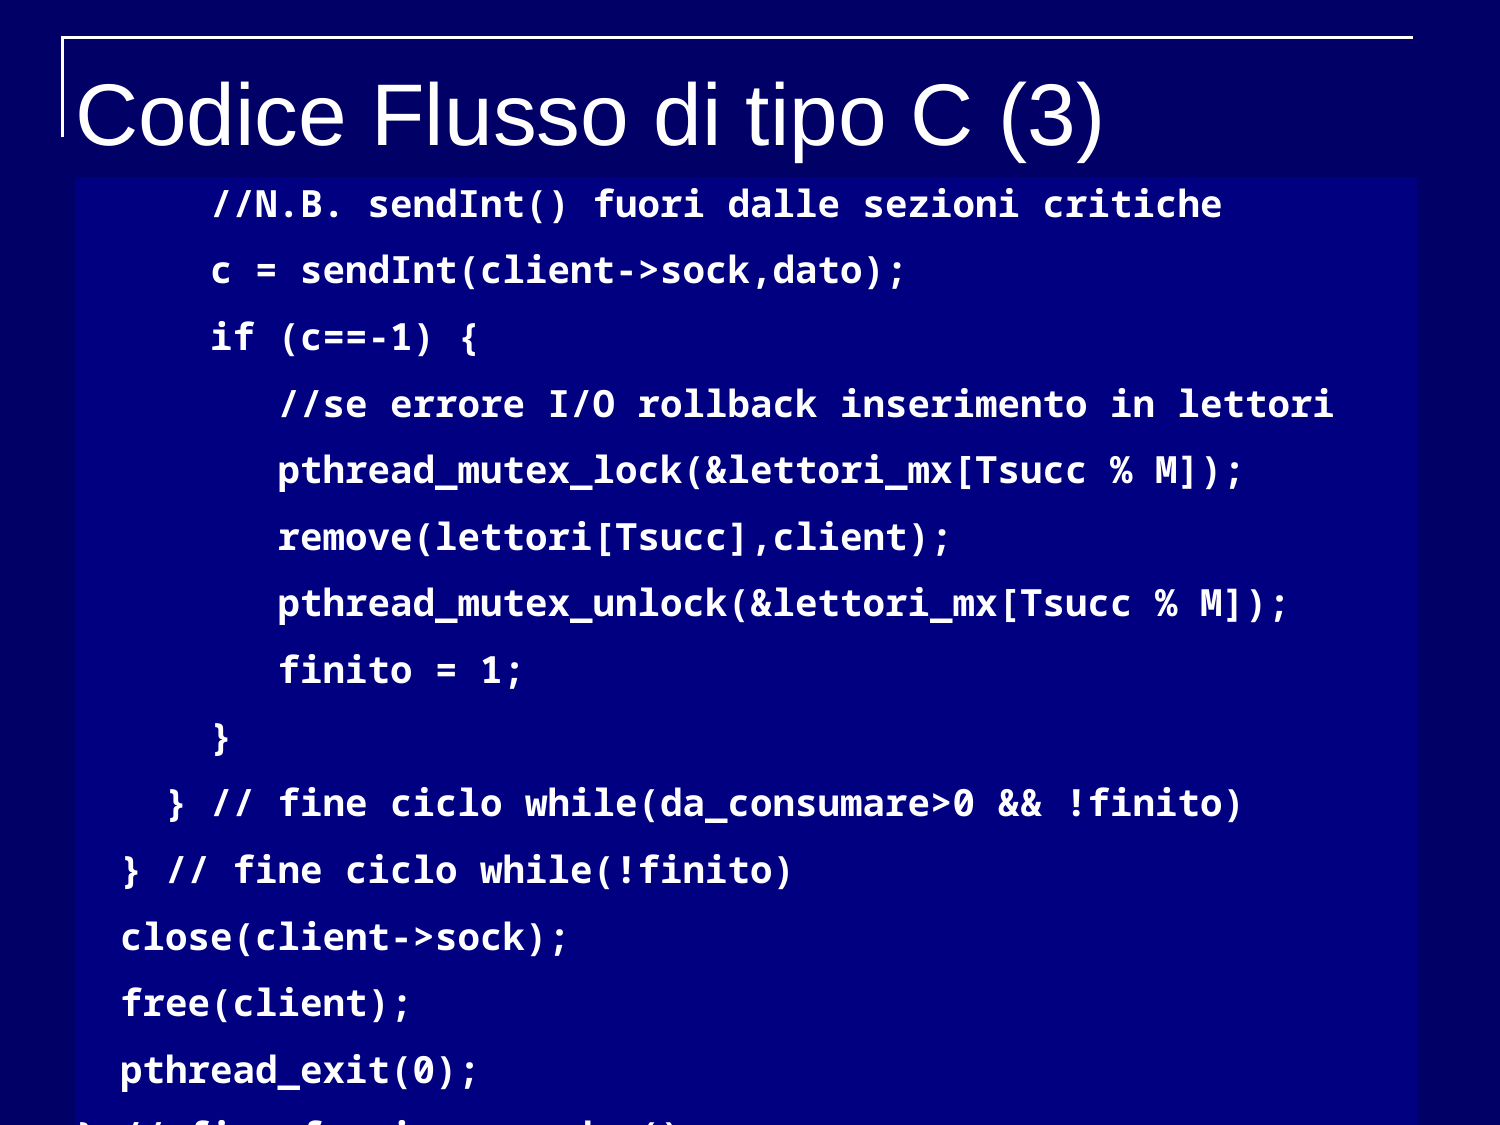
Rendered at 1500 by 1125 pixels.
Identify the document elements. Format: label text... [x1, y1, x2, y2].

title Codice Flusso di tipo C (3) [75, 52, 1426, 178]
list //N.B. sendInt() fuori dalle sezioni critiche c = sendInt(client->sock,dato); if (c==-1) { //se errore I/O rollback inserimento in lettori pthread_mutex_lock(&lettori_mx[Tsucc % M]); remove(lettori[Tsucc],client); pthread_mutex_unlock(&lettori_mx[Tsucc % M]); finito = 1; } } // fine ciclo while(da_consumare>0 && !finito) } // fine ciclo while(!finito) close(client->sock); free(client); pthread_exit(0); } // fine funzione reader() [75, 177, 1418, 1081]
